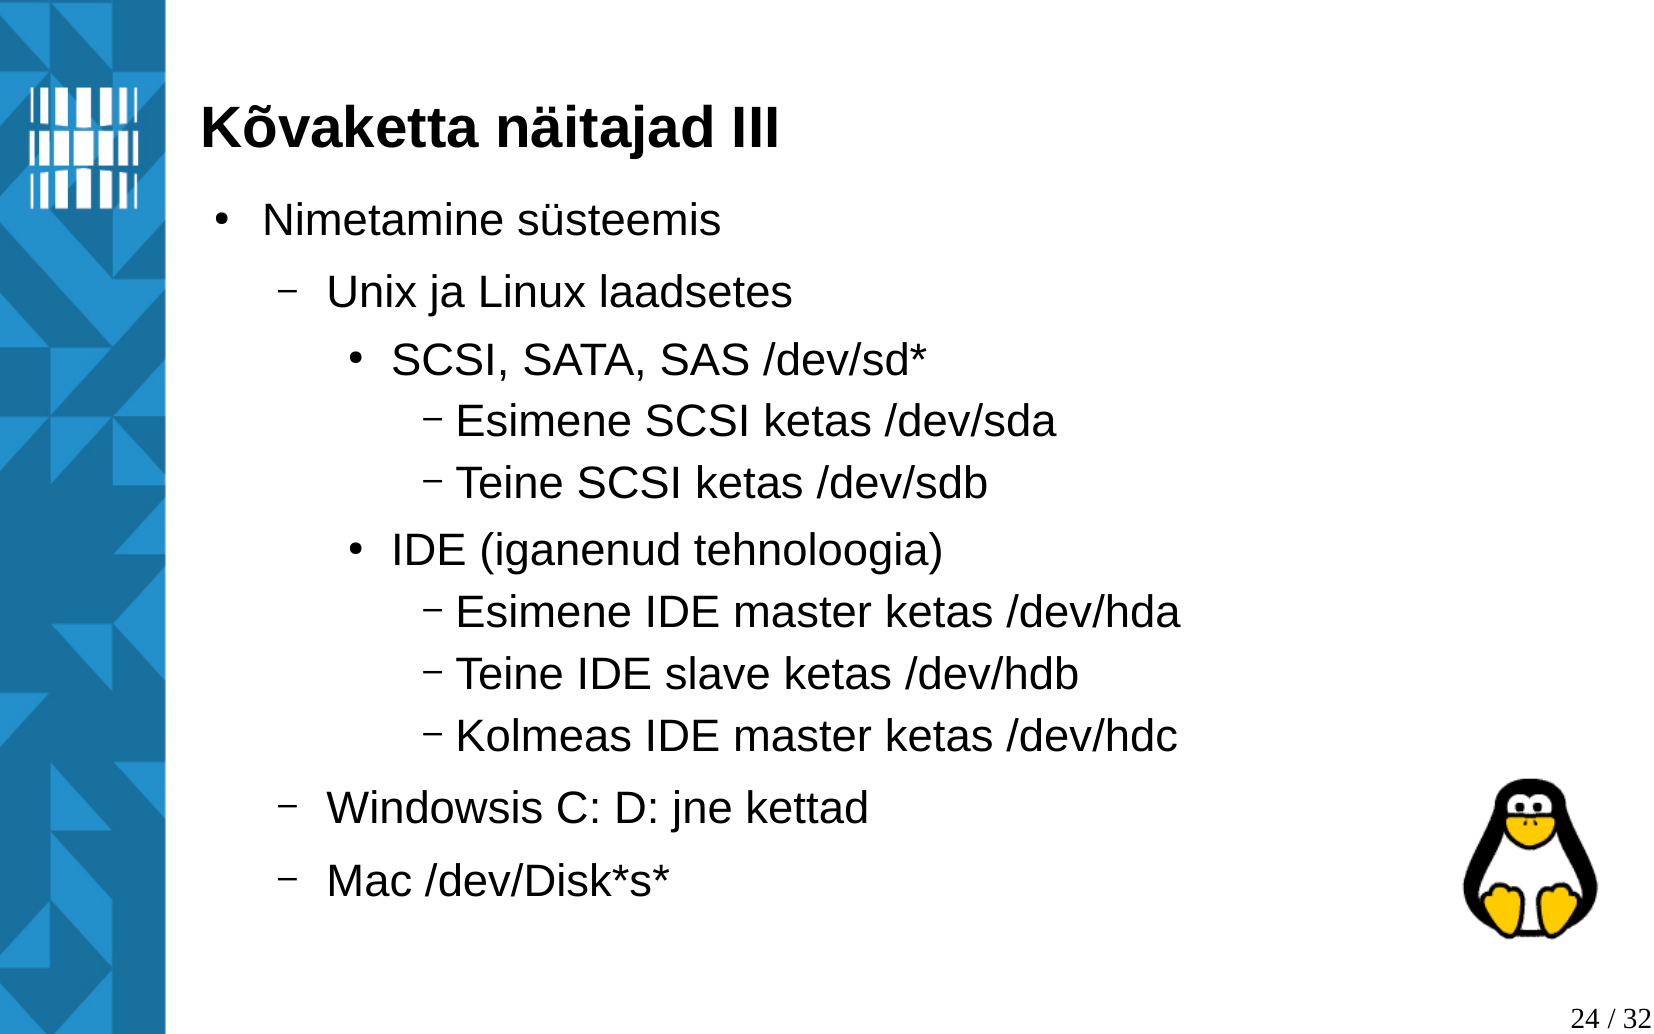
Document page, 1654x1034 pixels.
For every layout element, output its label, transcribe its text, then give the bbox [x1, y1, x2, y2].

picture [1416, 731, 1642, 957]
list Nimetamine süsteemis Unix ja Linux laadsetes SCSI, SATA, SAS /dev/sd* Esimene SCSI ketas /dev/sda Teine SCSI ketas /dev/sdb IDE (iganenud tehnoloogia) Esimene IDE master ketas /dev/hda Teine IDE slave ketas /dev/hdb Kolmeas IDE master ketas /dev/hdc Windowsis C: D: jne kettad Mac /dev/Disk*s* [197, 193, 1441, 910]
title Kõvaketta näitajad III [200, 41, 1477, 214]
